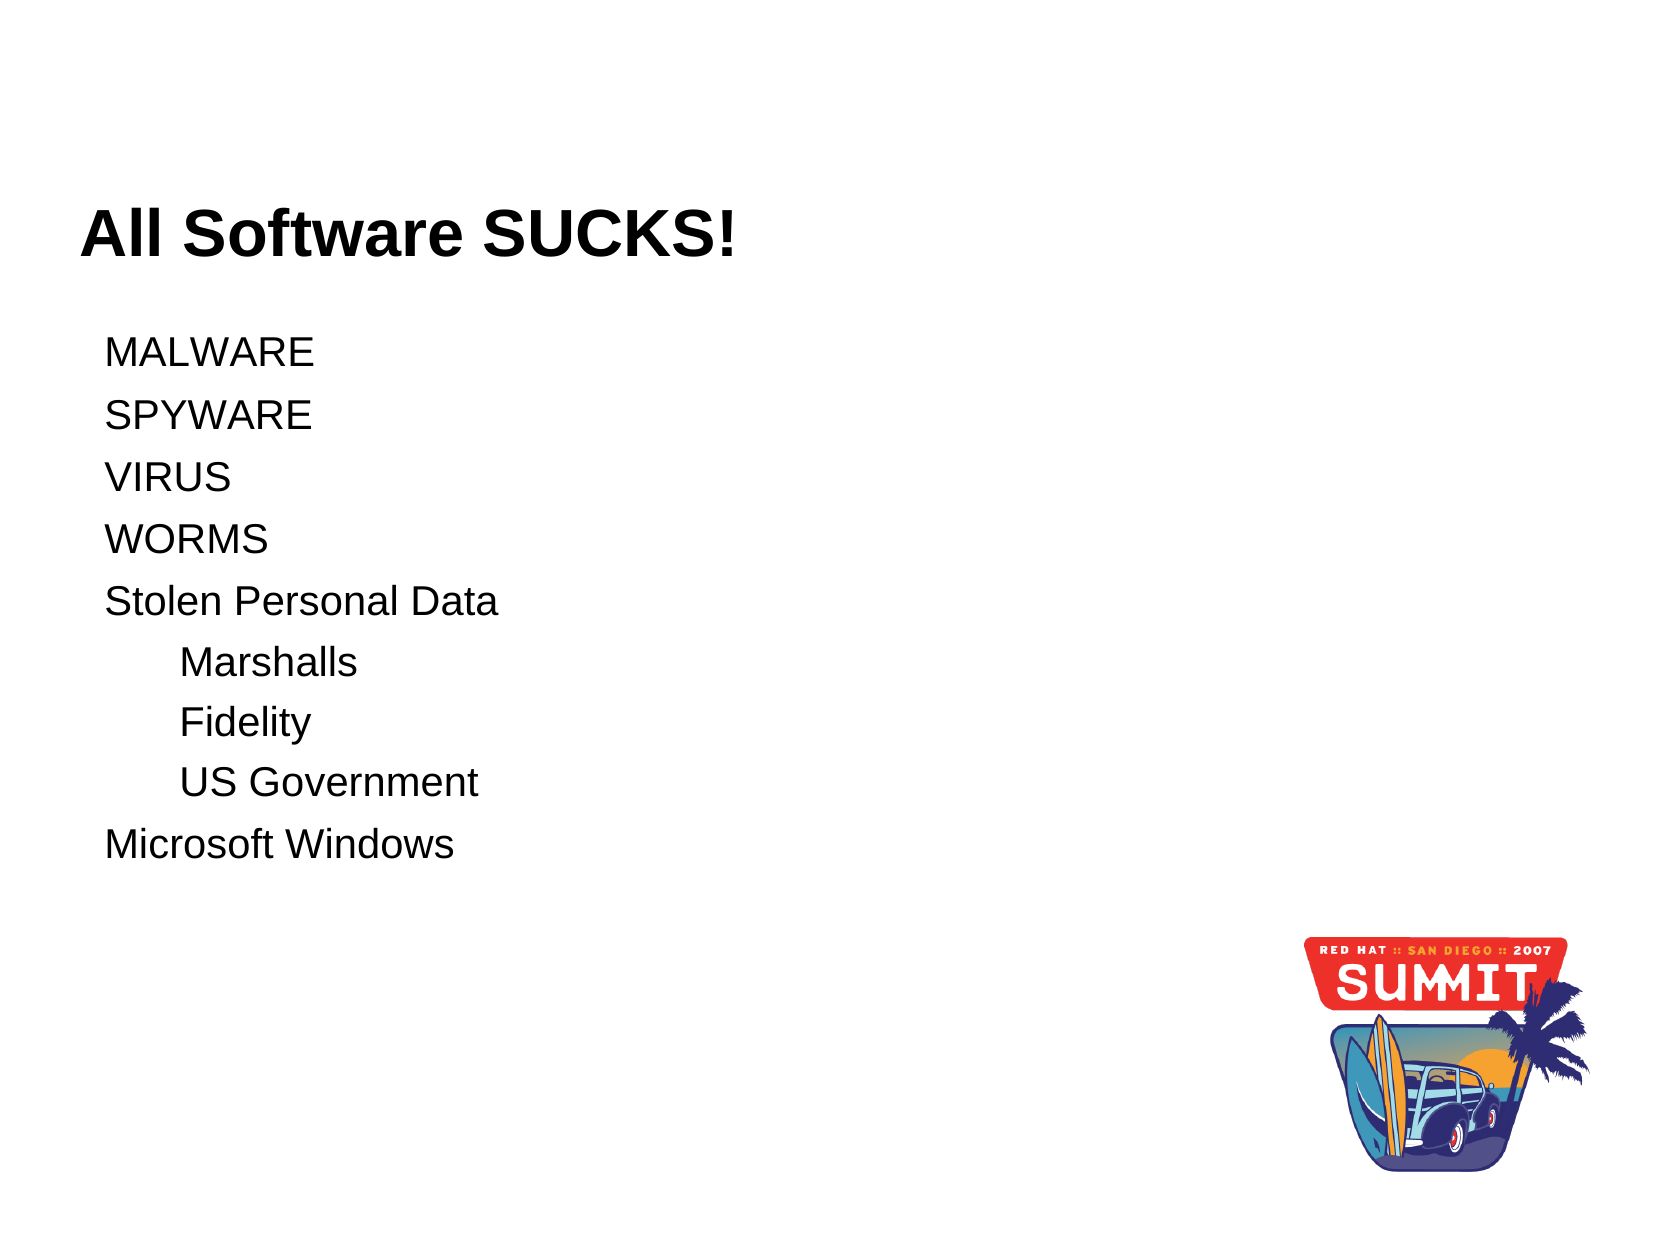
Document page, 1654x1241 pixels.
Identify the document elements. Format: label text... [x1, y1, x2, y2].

picture [1304, 937, 1590, 1172]
title All Software SUCKS! [79, 159, 1485, 308]
list MALWARE SPYWARE VIRUS WORMS Stolen Personal Data Marshalls Fidelity US Government Microsoft Windows [104, 329, 1510, 1062]
